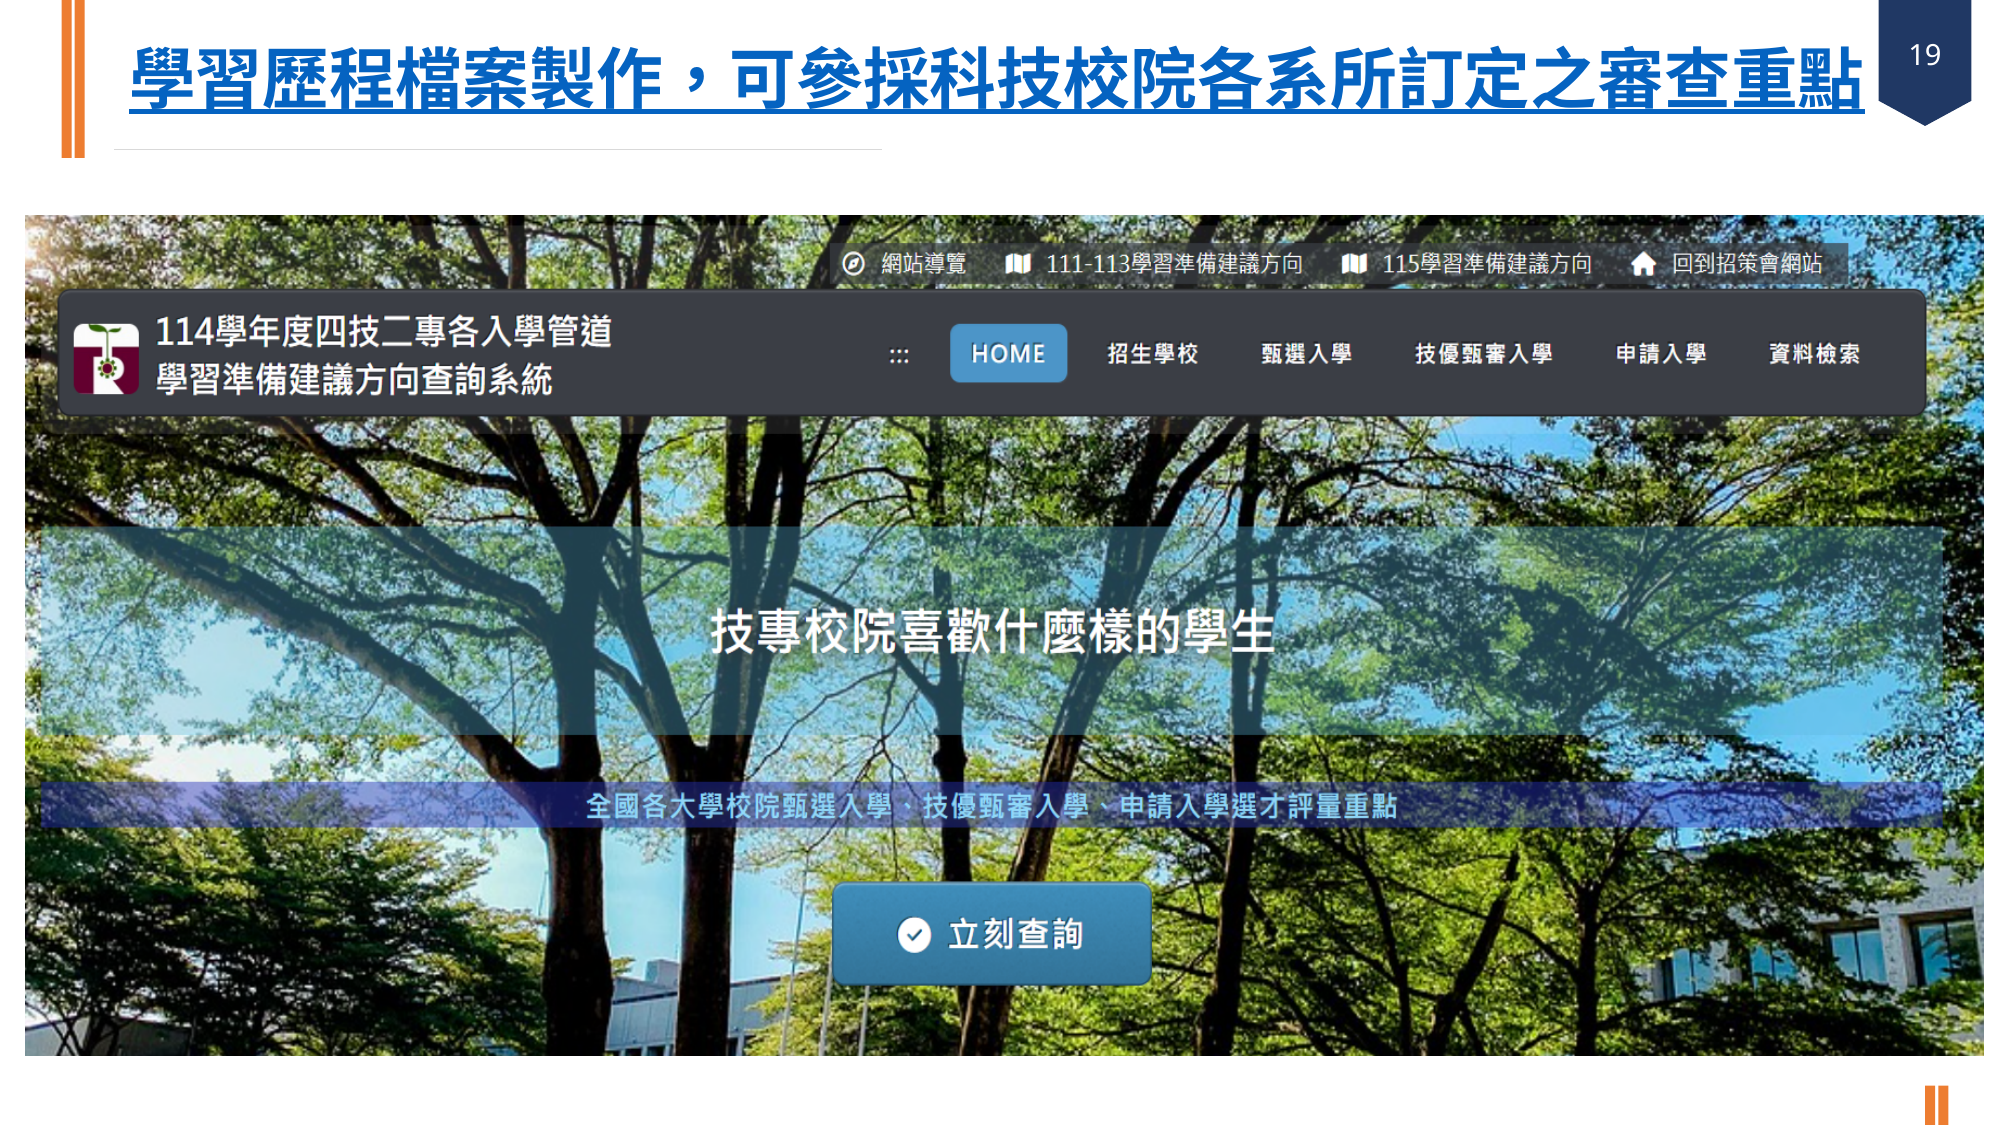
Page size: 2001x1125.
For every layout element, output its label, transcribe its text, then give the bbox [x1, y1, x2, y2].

picture [25, 215, 1984, 1056]
list 學習歷程檔案製作，可參採科技校院各系所訂定之審查重點 [114, 29, 1895, 118]
